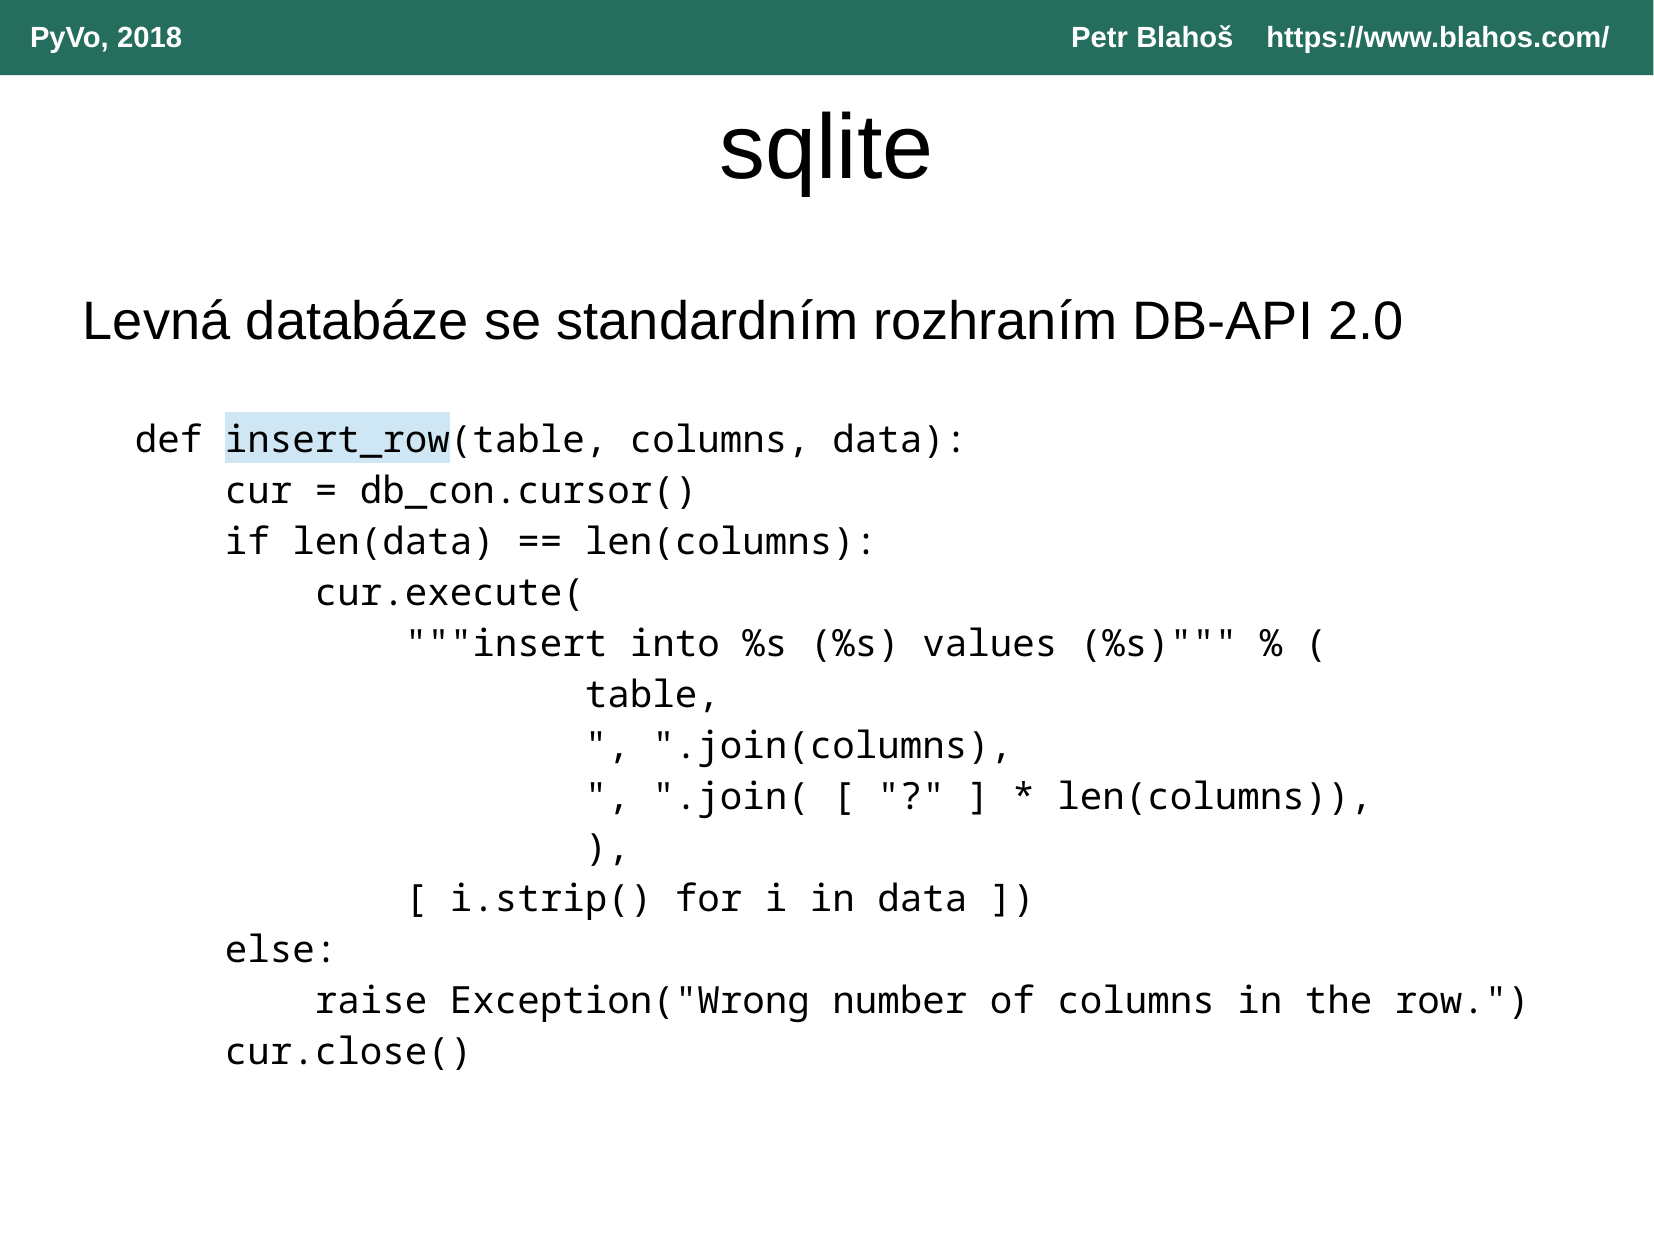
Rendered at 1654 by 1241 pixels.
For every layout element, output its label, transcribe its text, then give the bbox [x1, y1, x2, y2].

list Levná databáze se standardním rozhraním DB-API 2.0 [82, 290, 1571, 1010]
text_box def insert_row(table, columns, data): cur = db_con.cursor() if len(data) == len(columns): cur.execute( """insert into %s (%s) values (%s)""" % ( table, ", ".join(columns), ", ".join( [ "?" ] * len(columns)), ), [ i.strip() for i in data ]) else: raise Exception("Wrong number of columns in the row.") cur.close() [120, 405, 1606, 1171]
title sqlite [82, 43, 1571, 251]
